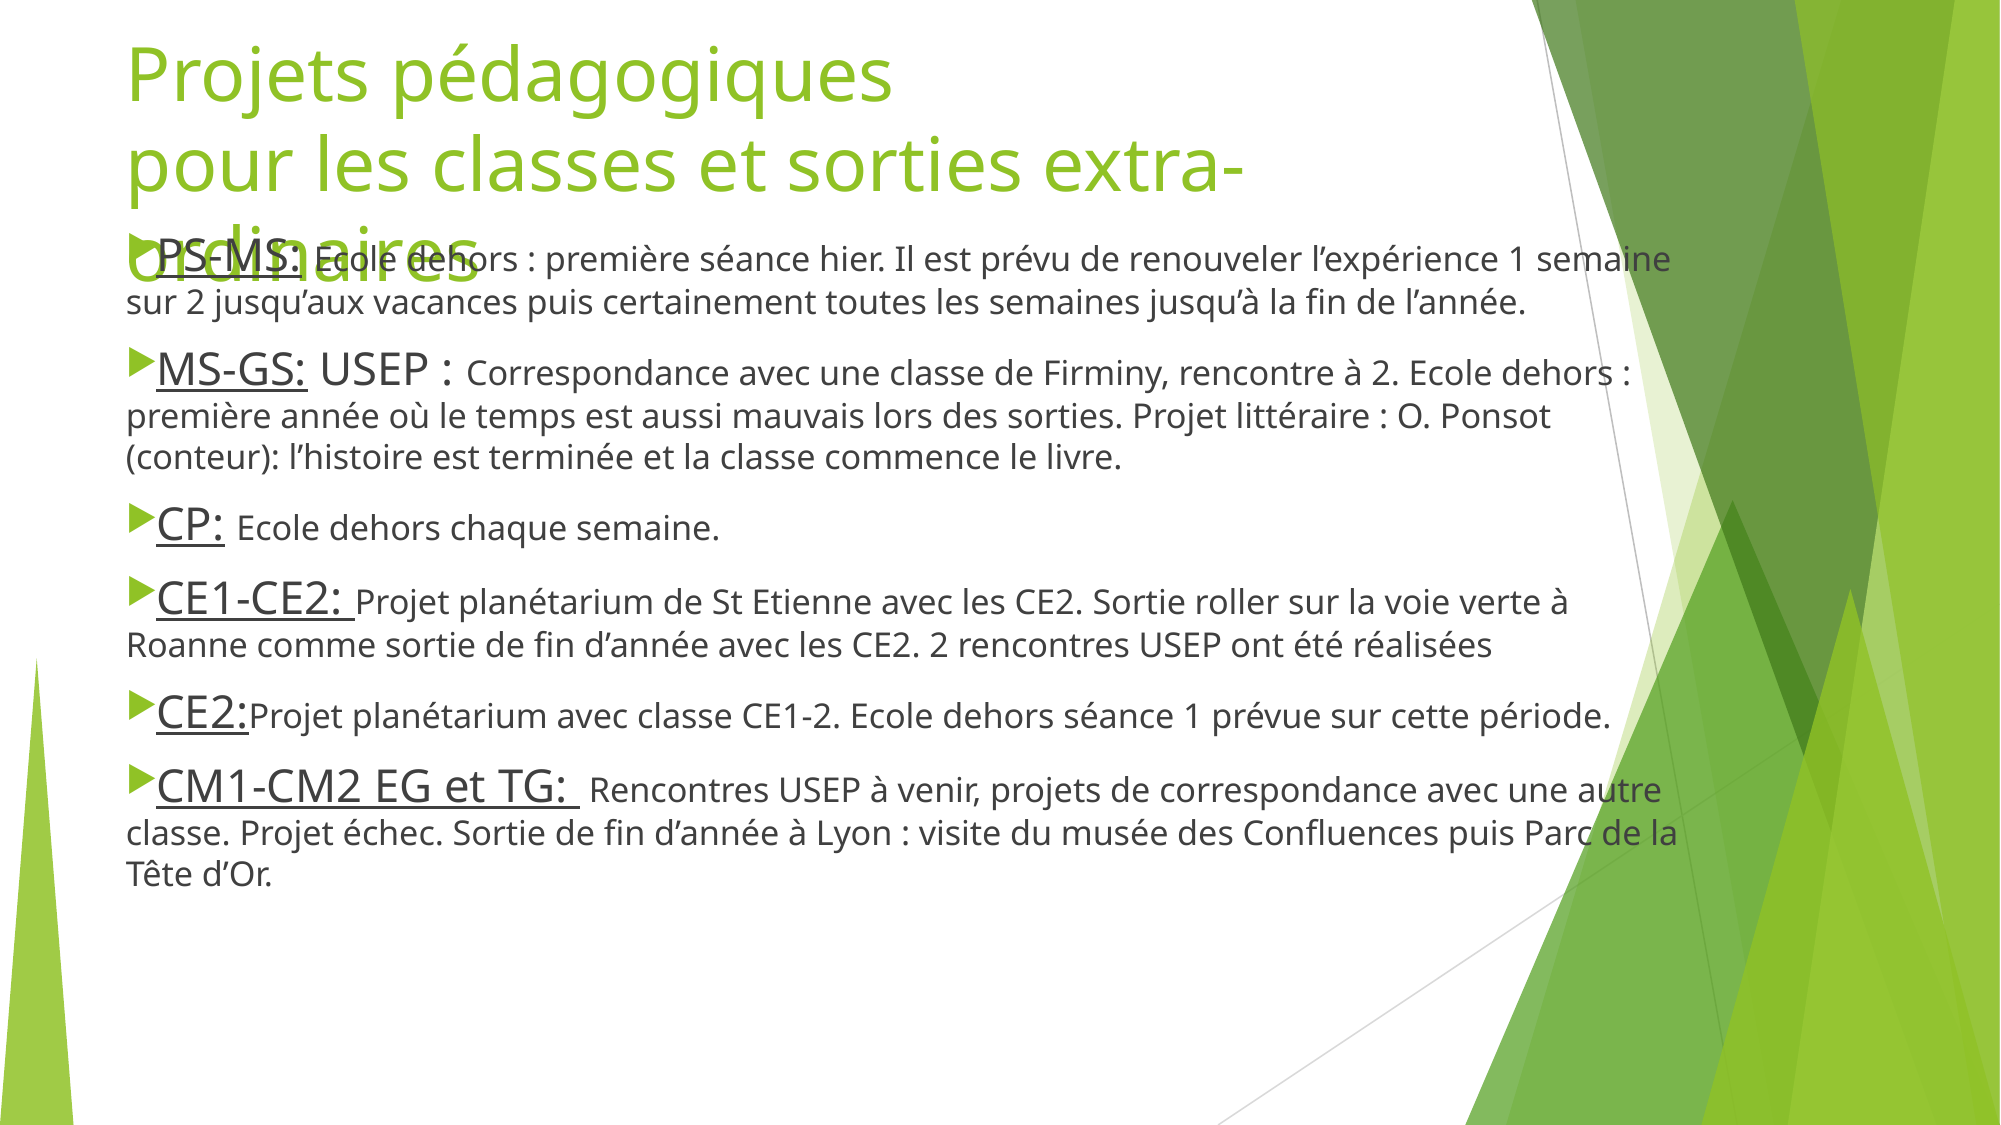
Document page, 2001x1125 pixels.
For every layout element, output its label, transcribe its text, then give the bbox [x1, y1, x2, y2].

title Projets pédagogiques pour les classes et sorties extra-ordinaires [111, 19, 1610, 218]
list PS-MS: Ecole dehors : première séance hier. Il est prévu de renouveler l’expérience 1 semaine sur 2 jusqu’aux vacances puis certainement toutes les semaines jusqu’à la fin de l’année. MS-GS: USEP : Correspondance avec une classe de Firminy, rencontre à 2. Ecole dehors : première année où le temps est aussi mauvais lors des sorties. Projet littéraire : O. Ponsot (conteur): l’histoire est terminée et la classe commence le livre. CP: Ecole dehors chaque semaine. CE1-CE2: Projet planétarium de St Etienne avec les CE2. Sortie roller sur la voie verte à Roanne comme sortie de fin d’année avec les CE2. 2 rencontres USEP ont été réalisées CE2:Projet planétarium avec classe CE1-2. Ecole dehors séance 1 prévue sur cette période. CM1-CM2 EG et TG: Rencontres USEP à venir, projets de correspondance avec une autre classe. Projet échec. Sortie de fin d’année à Lyon : visite du musée des Confluences puis Parc de la Tête d’Or. [111, 218, 1702, 944]
